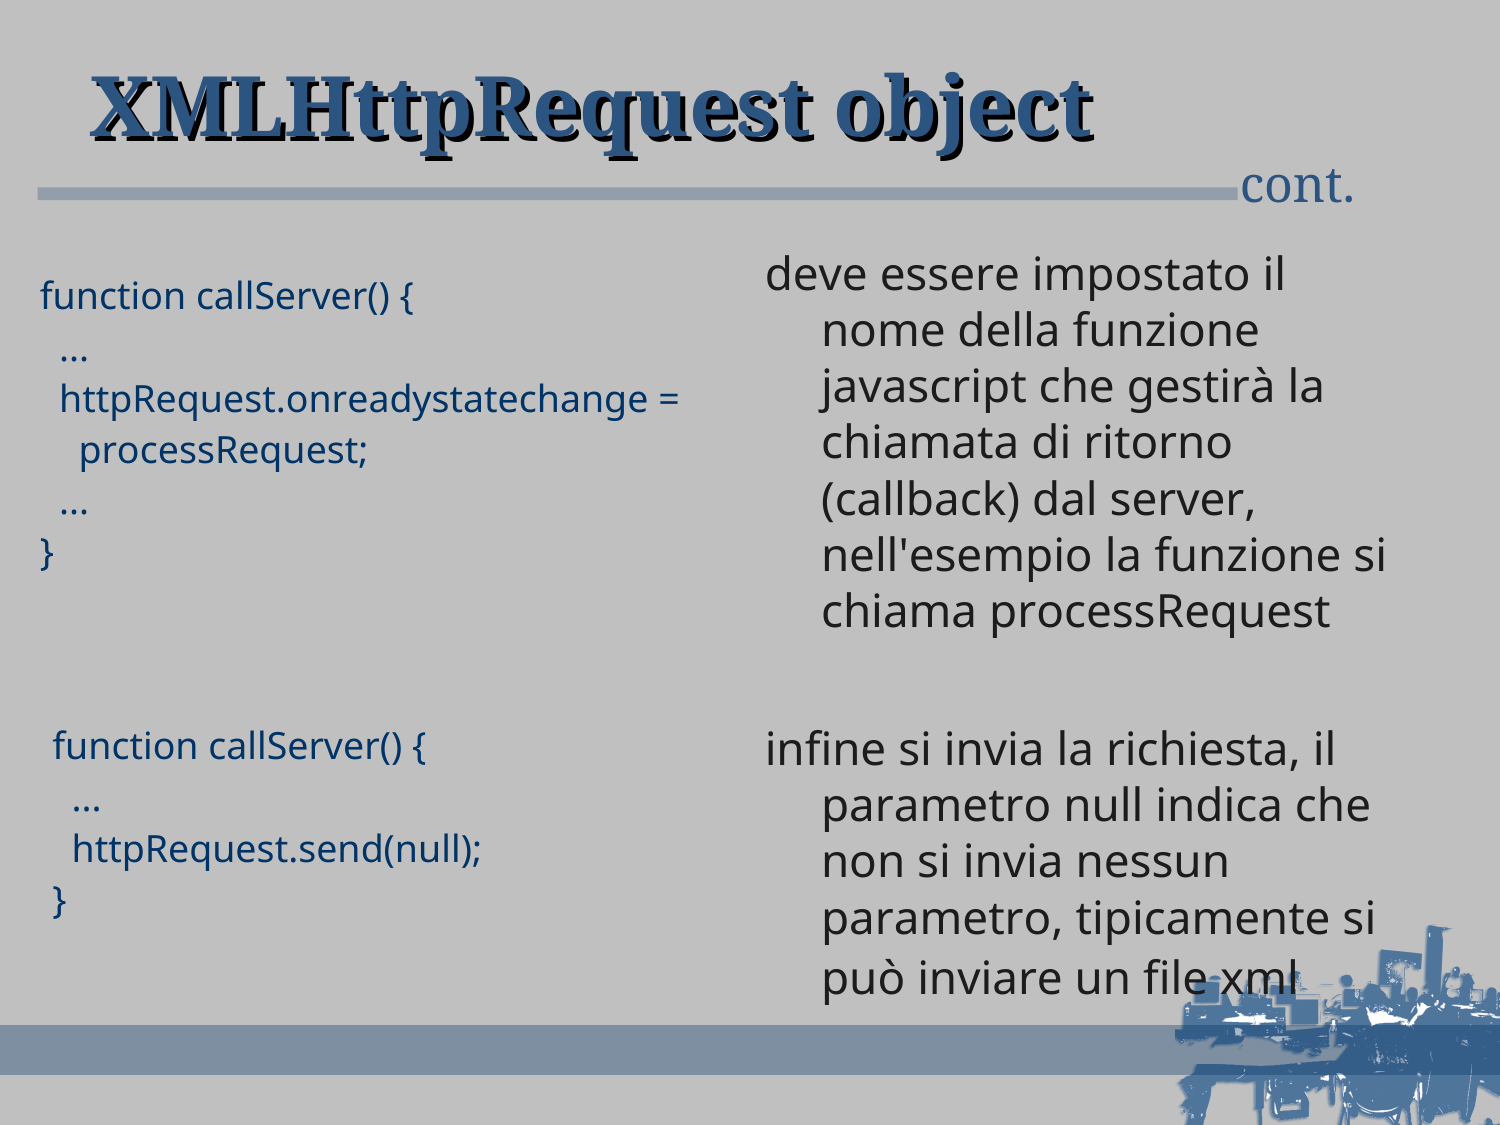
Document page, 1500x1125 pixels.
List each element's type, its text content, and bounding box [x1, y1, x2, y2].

text_box cont. [1224, 137, 1375, 230]
list deve essere impostato il nome della funzione javascript che gestirà la chiamata di ritorno (callback) dal server, nell'esempio la funzione si chiama processRequest infine si invia la richiesta, il parametro null indica che non si invia nessun parametro, tipicamente si può inviare un file xml [750, 237, 1426, 1006]
title XMLHttpRequest object [75, 45, 1426, 163]
text_box function callServer() { ... httpRequest.onreadystatechange = processRequest; ... } [24, 262, 776, 585]
text_box function callServer() { ... httpRequest.send(null); } [37, 712, 776, 933]
